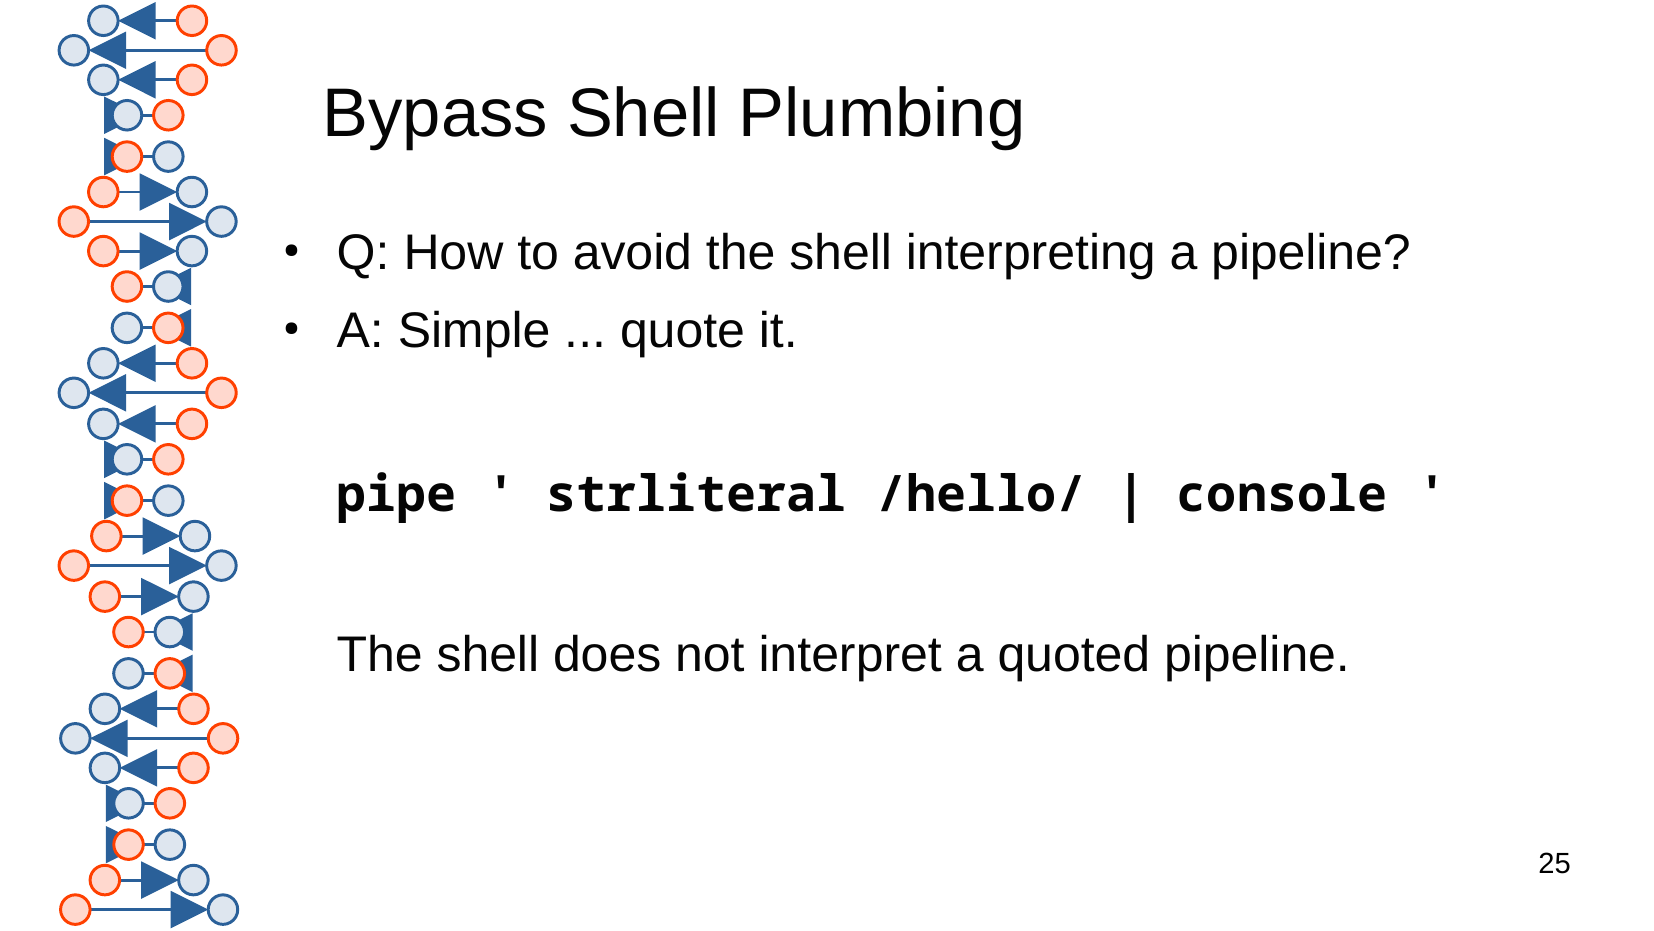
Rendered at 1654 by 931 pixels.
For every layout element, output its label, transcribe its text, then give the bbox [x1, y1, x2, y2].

title Bypass Shell Plumbing [265, 35, 1595, 189]
list Q: How to avoid the shell interpreting a pipeline? A: Simple ... quote it. pipe ' strliteral /hello/ | console ' The shell does not interpret a quoted pipeline. [265, 224, 1595, 931]
